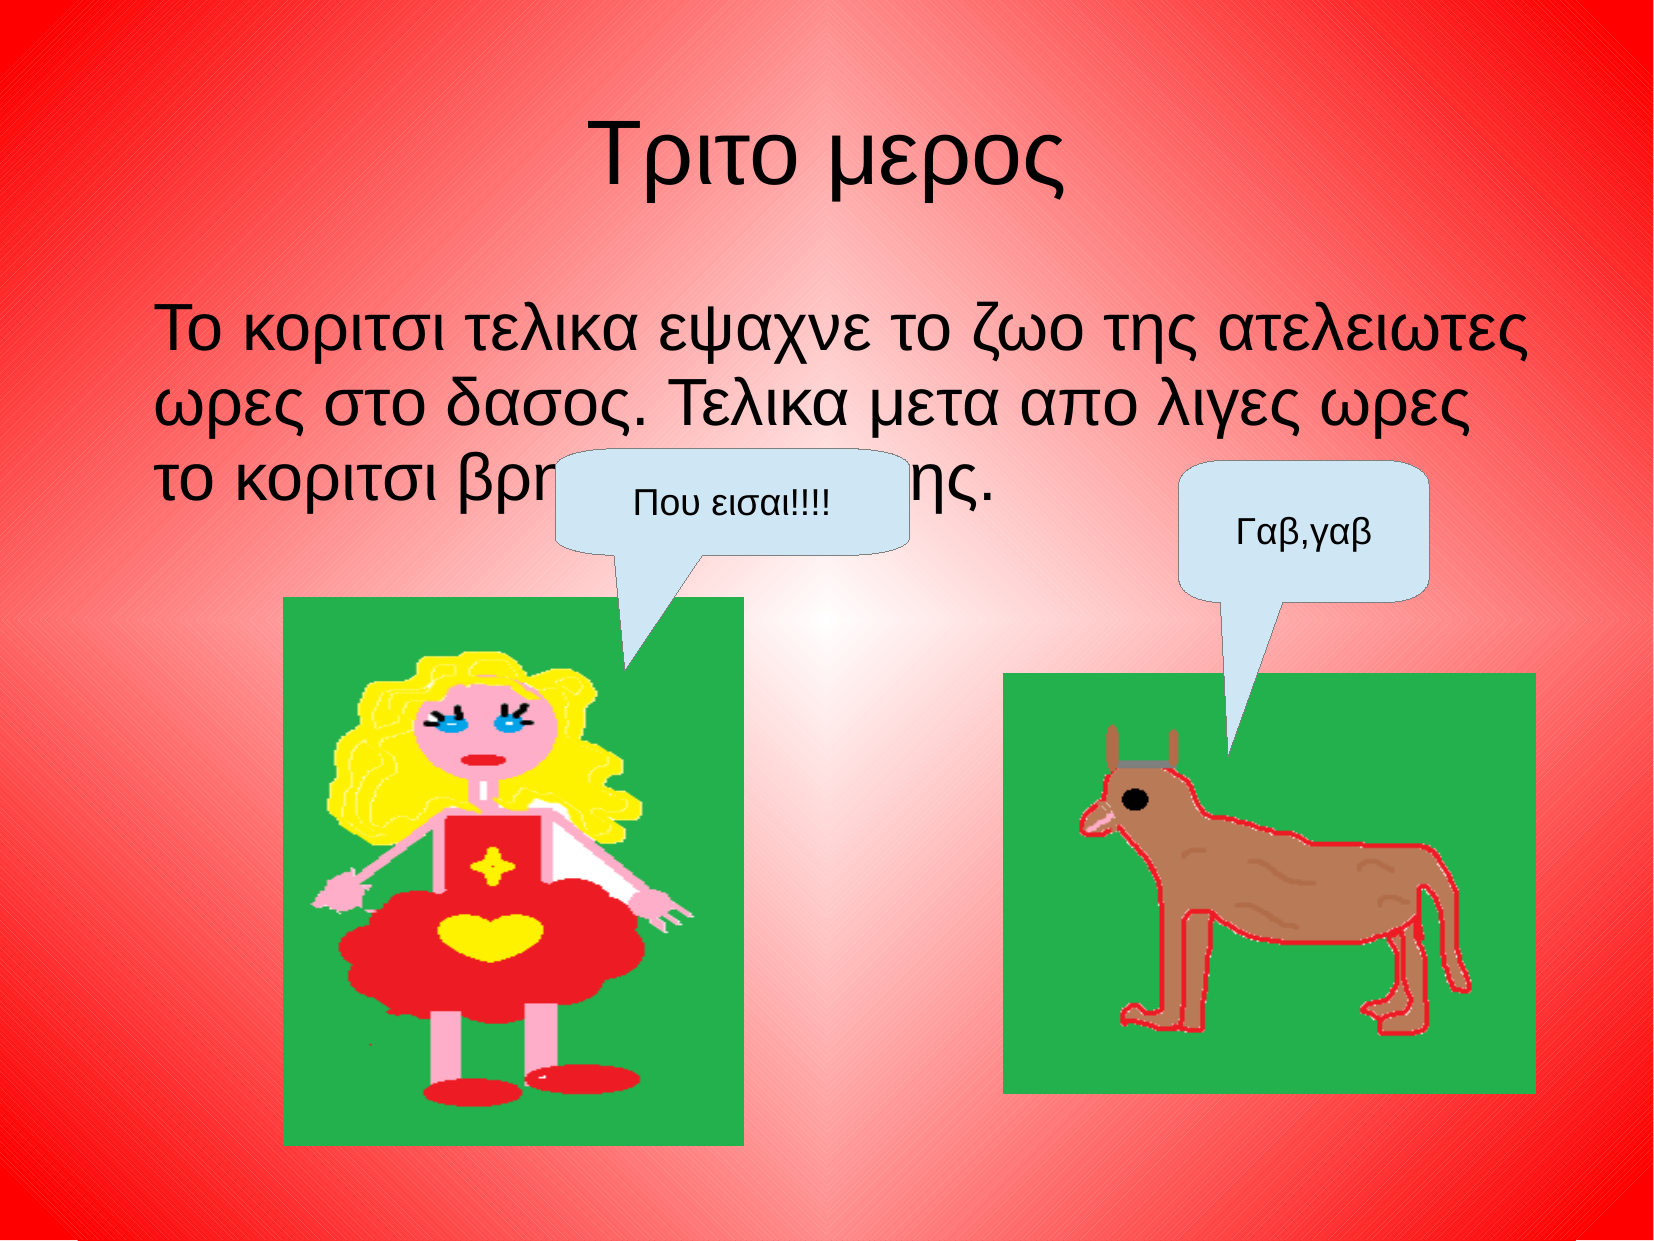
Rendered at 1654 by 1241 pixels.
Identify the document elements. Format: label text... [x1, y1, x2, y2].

text_box Γαβ,γαβ [1178, 460, 1430, 757]
list Το κοριτσι τελικα εψαχνε το ζωο της ατελειωτες ωρες στο δασος. Τελικα μετα απο λιγες ωρες το κοριτσι βρηκε το ζωο της. [82, 290, 1538, 1010]
text_box Που εισαι!!!! [555, 448, 910, 671]
picture [1003, 673, 1536, 1094]
picture [283, 597, 744, 1146]
title Τριτο μερος [82, 49, 1571, 257]
